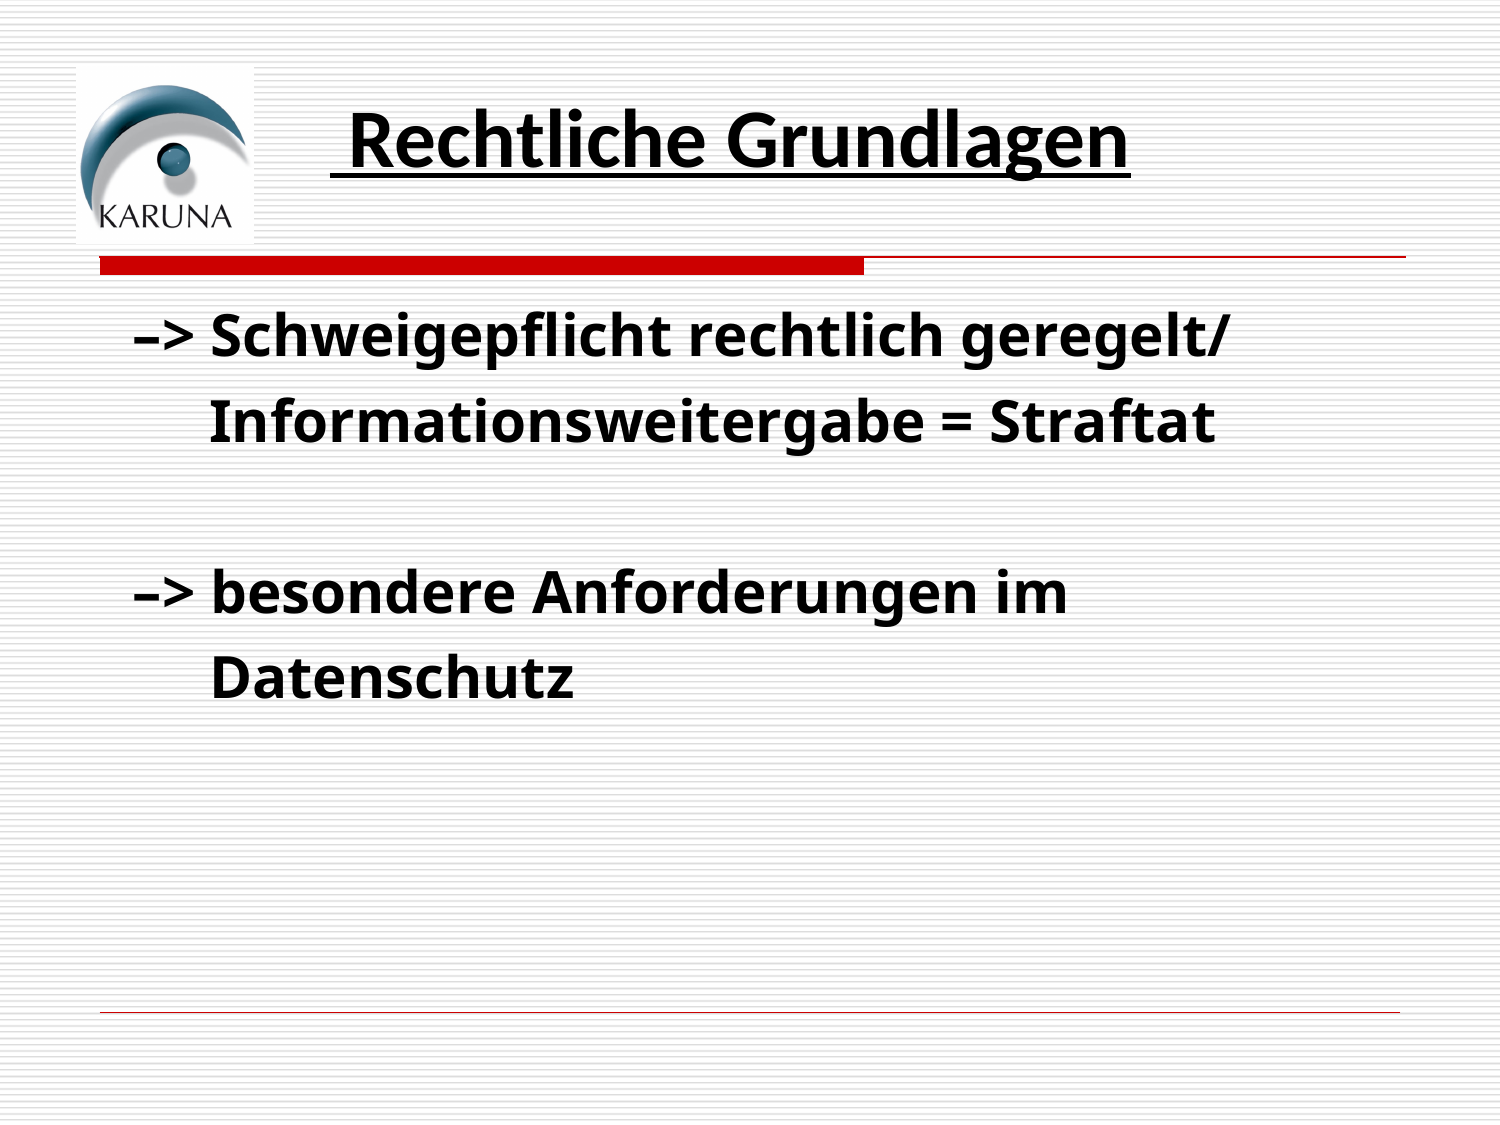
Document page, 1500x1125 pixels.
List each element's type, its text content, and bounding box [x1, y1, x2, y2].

picture [0, 0, 1500, 1125]
title Rechtliche Grundlagen [314, 97, 1178, 192]
list –> Schweigepflicht rechtlich geregelt/ Informationsweitergabe = Straftat –> besondere Anforderungen im Datenschutz [41, 290, 1447, 1071]
